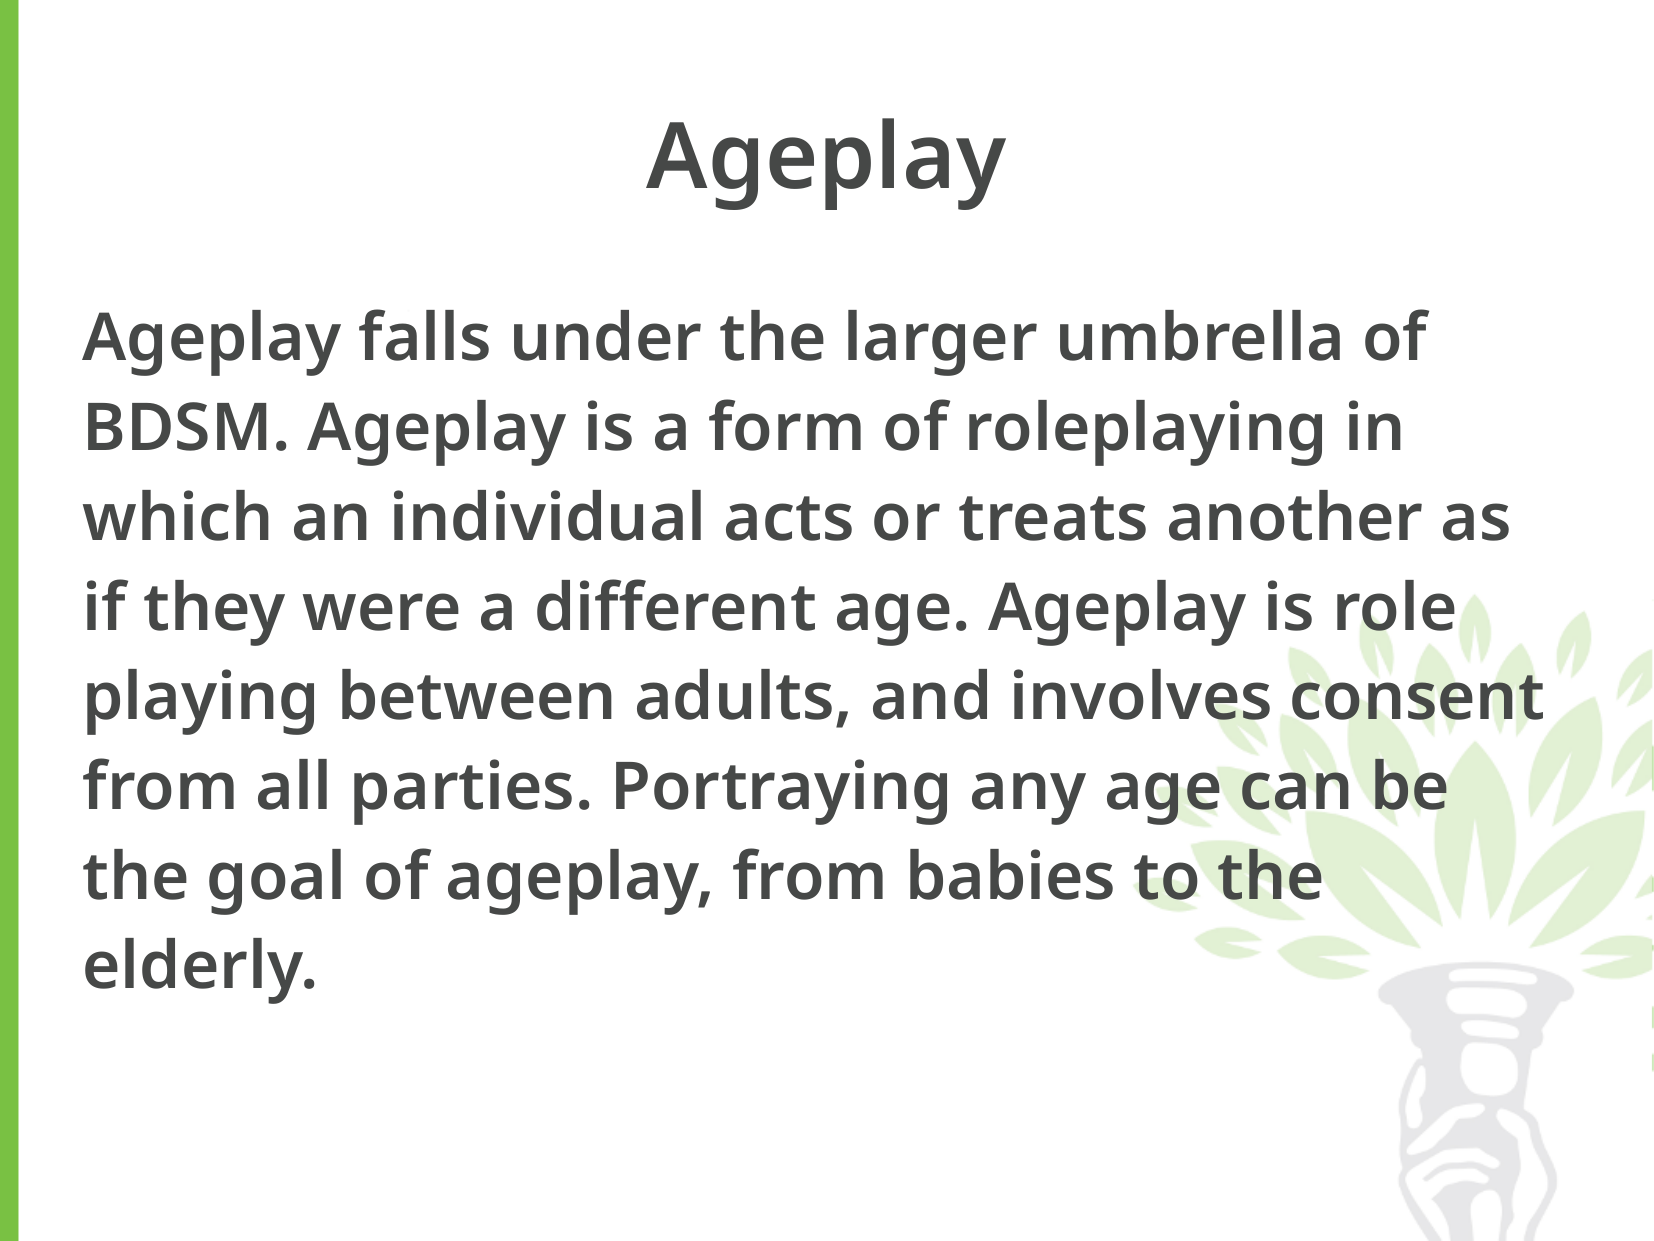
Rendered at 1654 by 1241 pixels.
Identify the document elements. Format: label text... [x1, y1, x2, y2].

list Ageplay falls under the larger umbrella of BDSM. Ageplay is a form of roleplaying in which an individual acts or treats another as if they were a different age. Ageplay is role playing between adults, and involves consent from all parties. Portraying any age can be the goal of ageplay, from babies to the elderly. [82, 290, 1571, 1010]
picture [0, 0, 1654, 1241]
title Ageplay [82, 49, 1571, 257]
